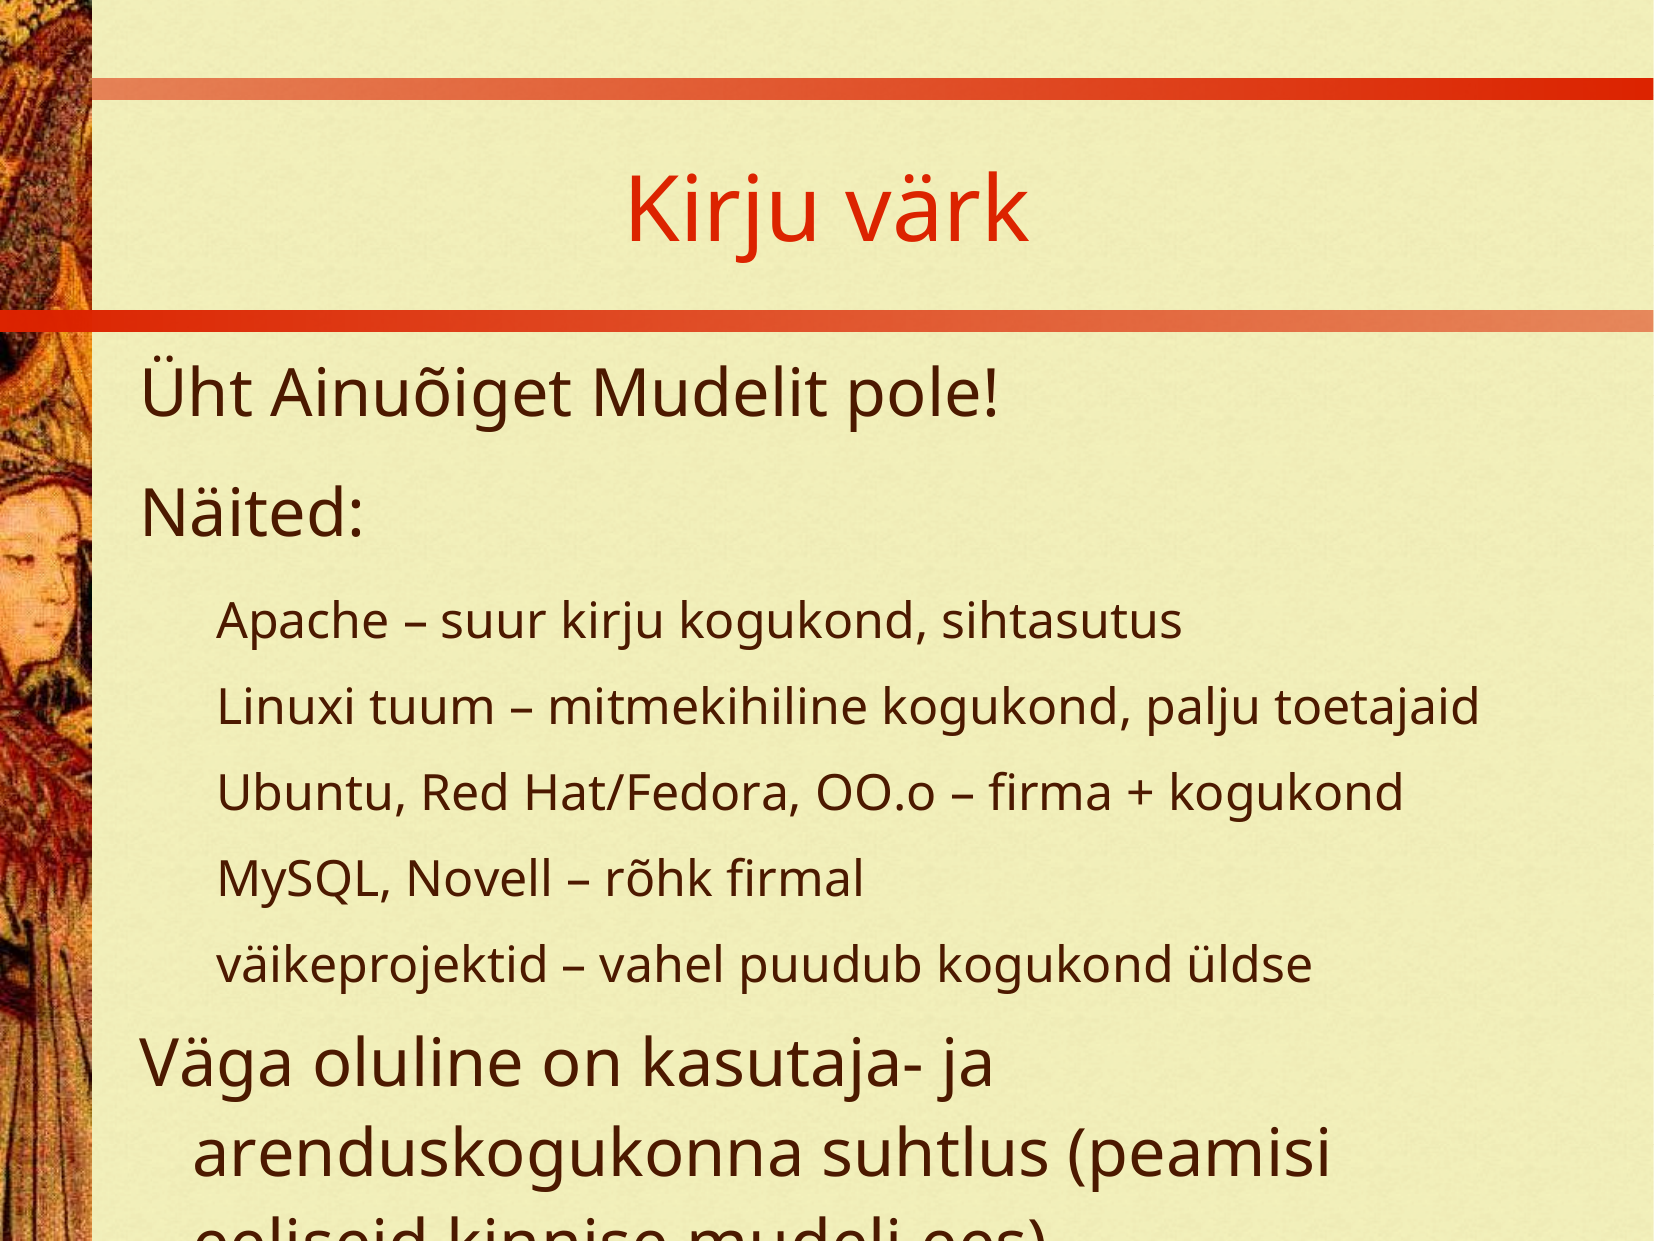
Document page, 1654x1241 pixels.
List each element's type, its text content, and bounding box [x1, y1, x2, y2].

picture [0, 0, 1654, 310]
picture [345, 1235, 361, 1241]
picture [642, 1235, 658, 1241]
picture [512, 1236, 529, 1241]
picture [721, 1236, 737, 1241]
picture [699, 1236, 714, 1241]
picture [969, 1235, 985, 1241]
picture [0, 332, 1654, 1241]
title Kirju värk [121, 102, 1534, 311]
picture [203, 1235, 219, 1241]
picture [931, 1235, 947, 1241]
list Üht Ainuõiget Mudelit pole! Näited: Apache – suur kirju kogukond, sihtasutus Linuxi tuum – mitmekihiline kogukond, palju toetajaid Ubuntu, Red Hat/Fedora, OO.o – firma + kogukond MySQL, Novell – rõhk firmal väikeprojektid – vahel puudub kogukond üldse Väga oluline on kasutaja- ja arenduskogukonna suhtlus (peamisi eeliseid kinnise mudeli ees) [121, 344, 1534, 1127]
picture [842, 1235, 858, 1241]
picture [554, 1236, 571, 1241]
picture [399, 1235, 416, 1241]
picture [240, 1235, 256, 1241]
picture [801, 1235, 818, 1241]
